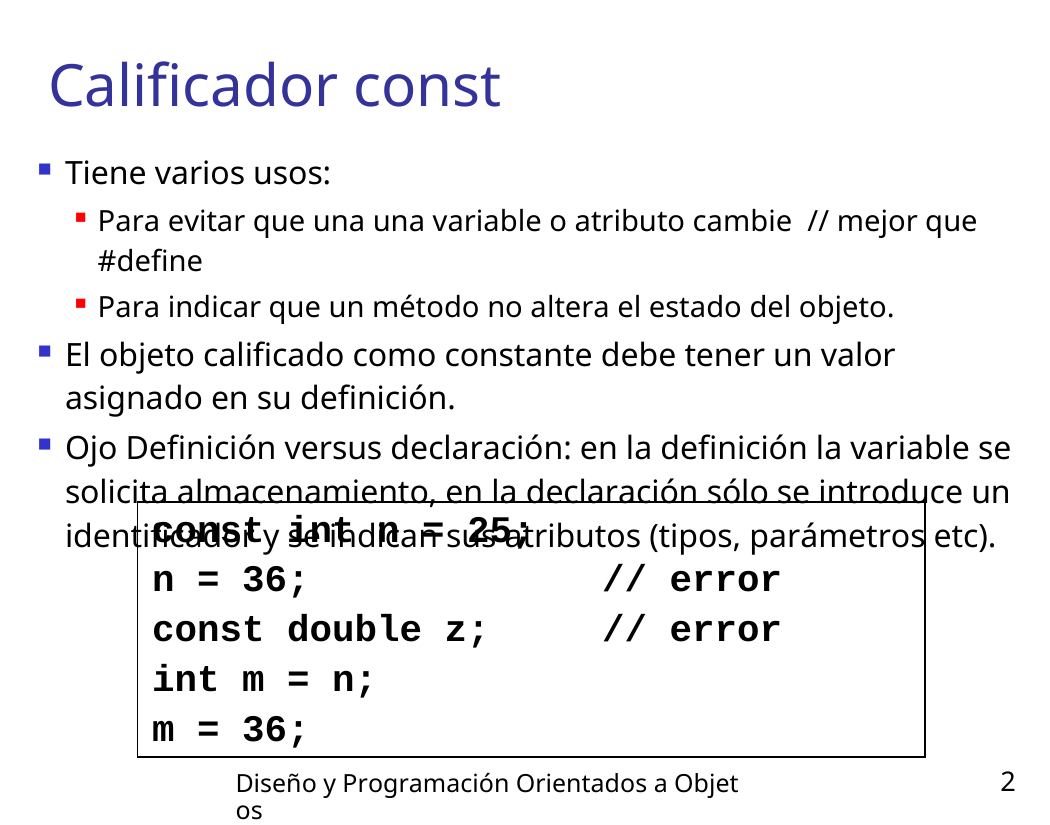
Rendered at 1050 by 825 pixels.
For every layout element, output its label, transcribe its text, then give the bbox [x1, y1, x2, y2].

title Calificador const [37, 19, 1026, 129]
list Tiene varios usos: Para evitar que una una variable o atributo cambie // mejor que #define Para indicar que un método no altera el estado del objeto. El objeto calificado como constante debe tener un valor asignado en su definición. Ojo Definición versus declaración: en la definición la variable se solicita almacenamiento, en la declaración sólo se introduce un identificador y se indican sus atributos (tipos, parámetros etc). [37, 150, 1023, 563]
text_box const int n = 25; n = 36; // error const double z; // error int m = n; m = 36; [137, 563, 925, 758]
